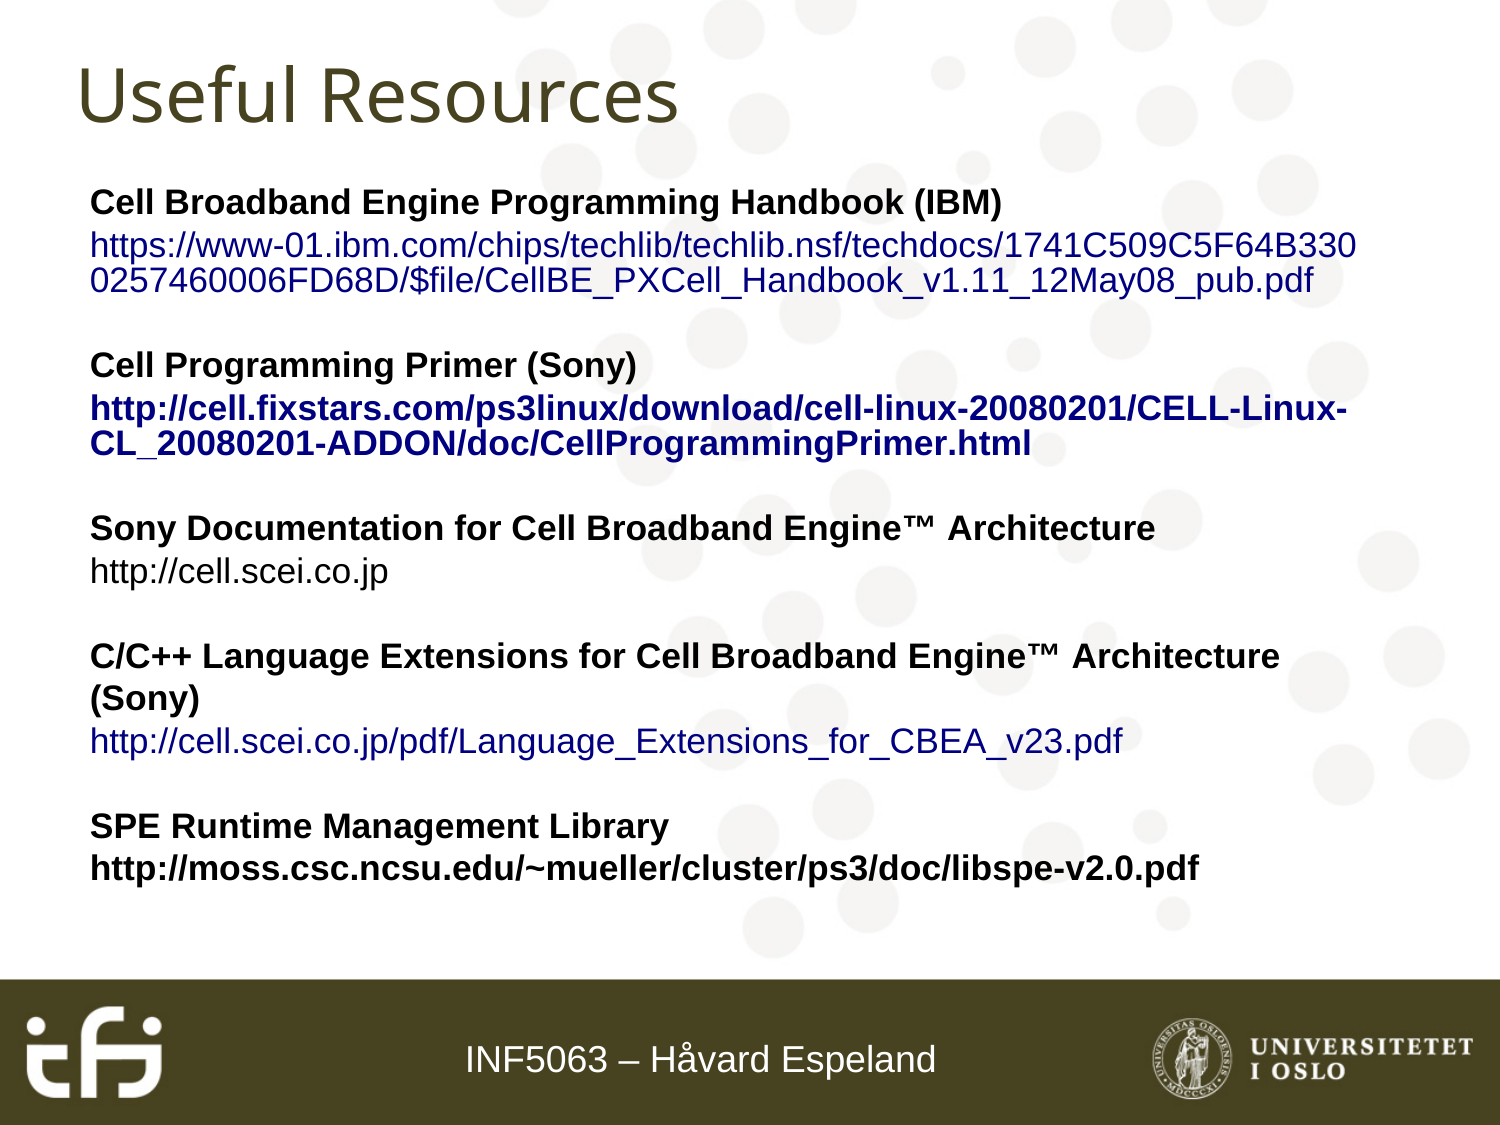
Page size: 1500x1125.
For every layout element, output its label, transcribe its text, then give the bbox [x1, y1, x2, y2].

text_box Cell Broadband Engine Programming Handbook (IBM) https://www-01.ibm.com/chips/techlib/techlib.nsf/techdocs/1741C509C5F64B3300257460006FD68D/$file/CellBE_PXCell_Handbook_v1.11_12May08_pub.pdf Cell Programming Primer (Sony) http://cell.fixstars.com/ps3linux/download/cell-linux-20080201/CELL-Linux-CL_20080201-ADDON/doc/CellProgrammingPrimer.html Sony Documentation for Cell Broadband Engine™ Architecture http://cell.scei.co.jp C/C++ Language Extensions for Cell Broadband Engine™ Architecture (Sony) http://cell.scei.co.jp/pdf/Language_Extensions_for_CBEA_v23.pdf SPE Runtime Management Library http://moss.csc.ncsu.edu/~mueller/cluster/ps3/doc/libspe-v2.0.pdf [75, 171, 1388, 885]
title Useful Resources [75, 40, 1426, 146]
picture [0, 0, 1500, 1125]
